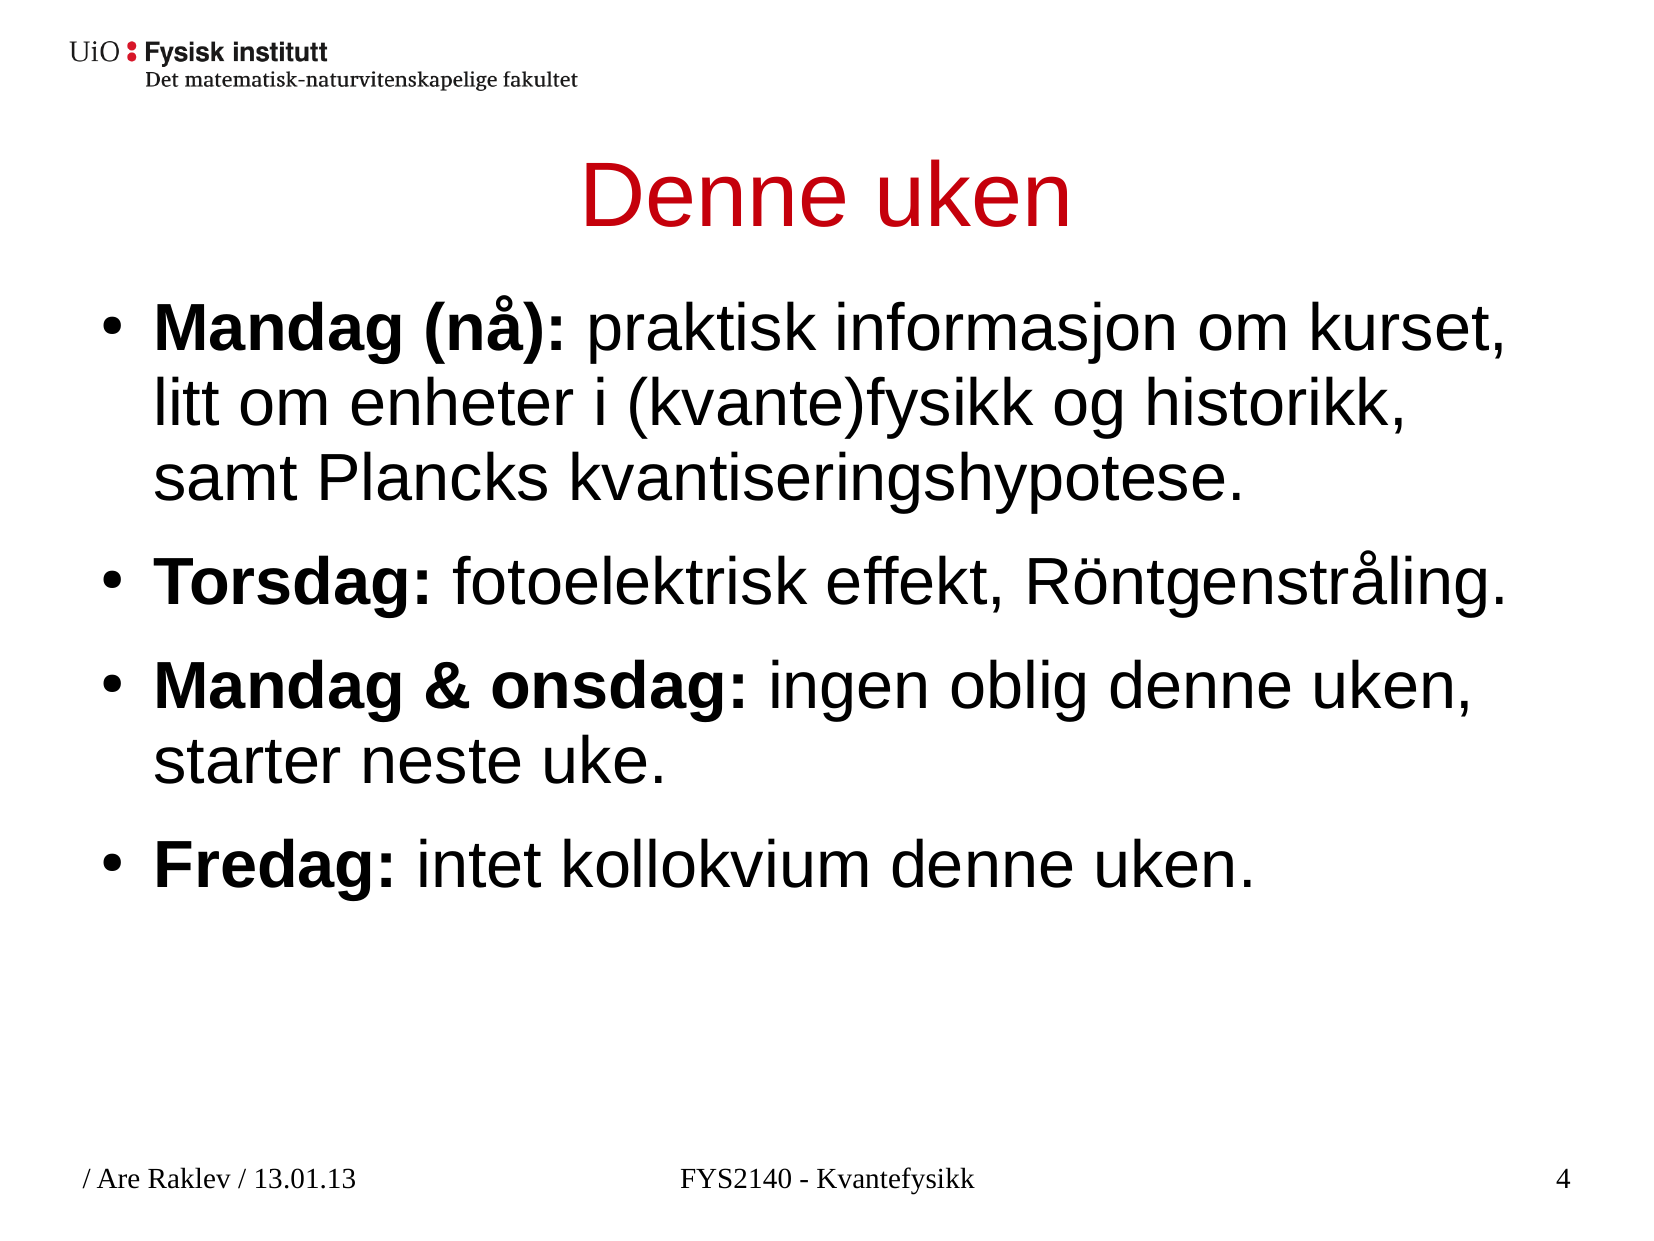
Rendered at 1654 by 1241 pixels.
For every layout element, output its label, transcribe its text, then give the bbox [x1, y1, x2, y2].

title Denne uken [82, 90, 1571, 290]
list Mandag (nå): praktisk informasjon om kurset, litt om enheter i (kvante)fysikk og historikk, samt Plancks kvantiseringshypotese. Torsdag: fotoelektrisk effekt, Röntgenstråling. Mandag & onsdag: ingen oblig denne uken, starter neste uke. Fredag: intet kollokvium denne uken. [82, 290, 1571, 1094]
picture [68, 37, 581, 93]
